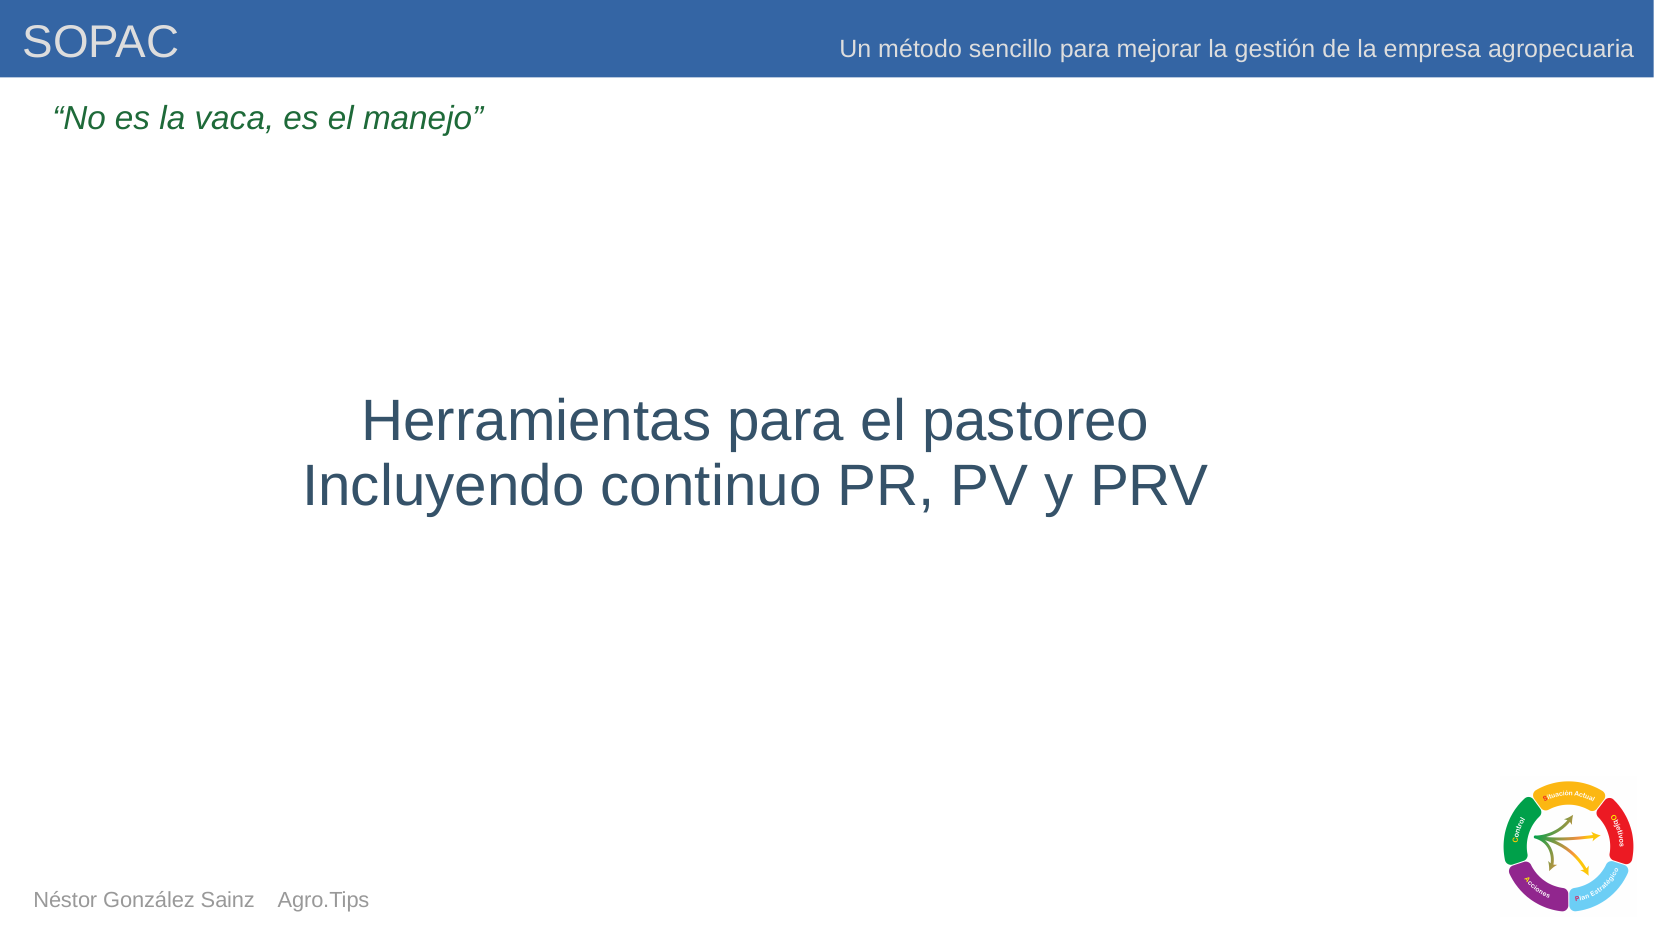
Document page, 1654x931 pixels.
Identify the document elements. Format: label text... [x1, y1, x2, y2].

text_box Herramientas para el pastoreo Incluyendo continuo PR, PV y PRV [136, 380, 1376, 648]
text_box “No es la vaca, es el manejo” [37, 92, 563, 168]
picture [1500, 776, 1637, 917]
